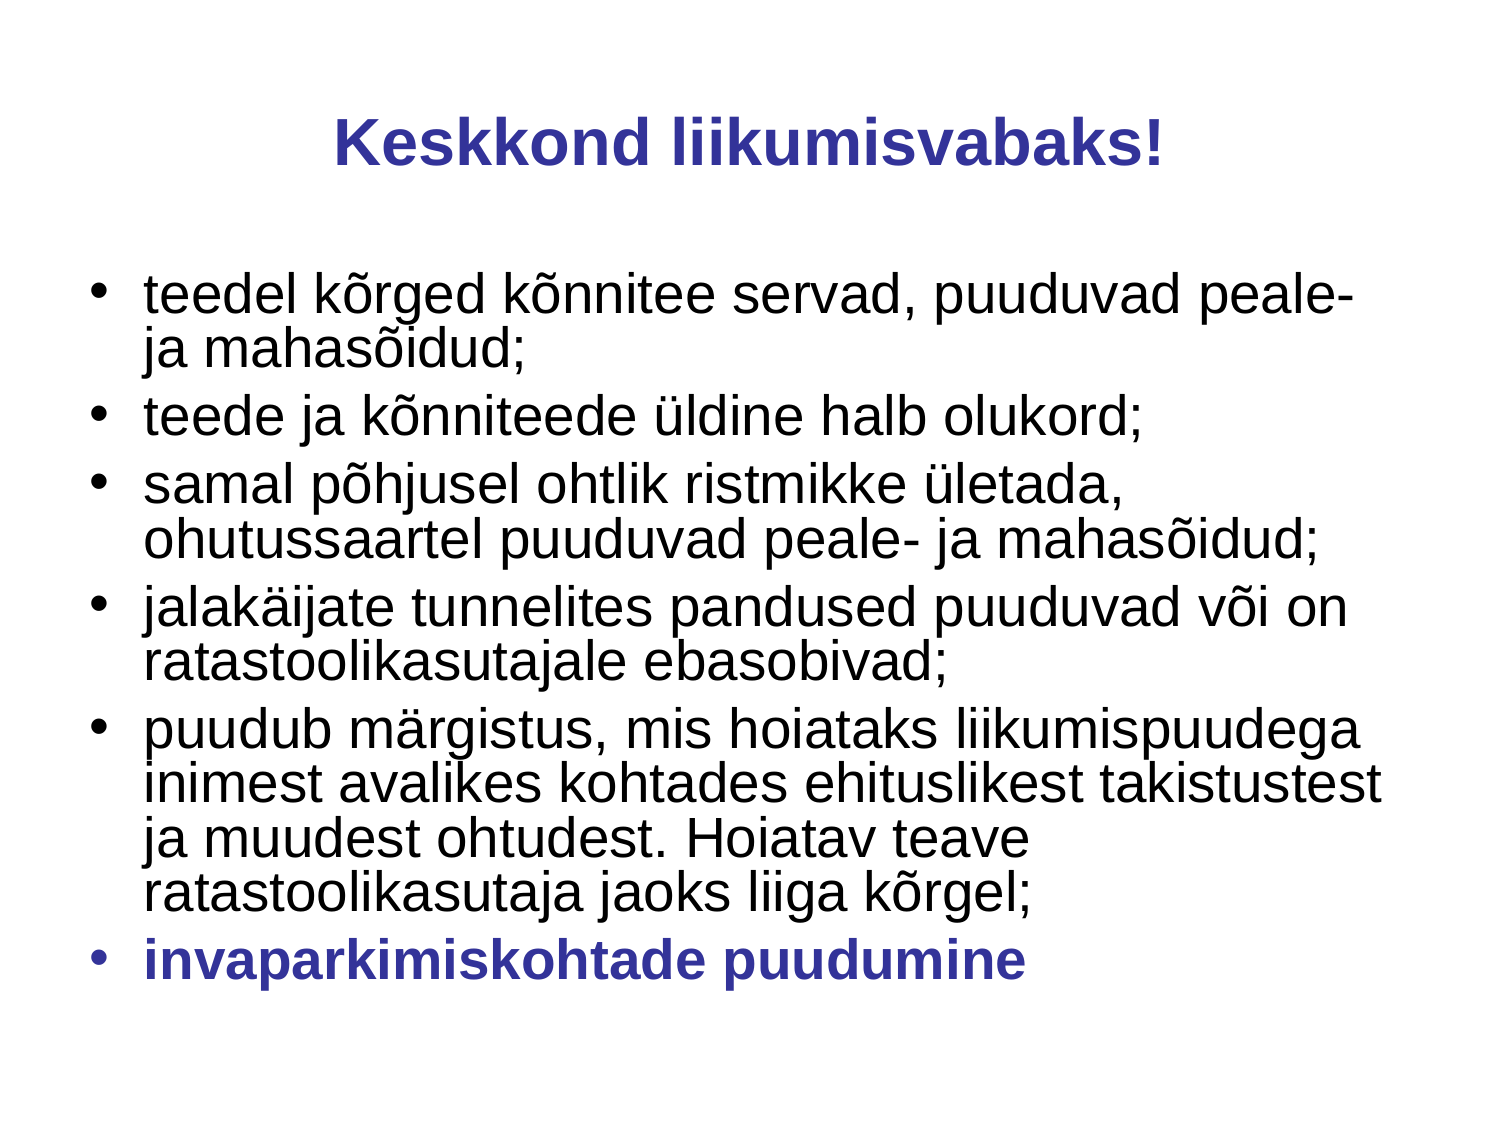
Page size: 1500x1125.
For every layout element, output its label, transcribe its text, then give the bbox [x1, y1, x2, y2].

title Keskkond liikumisvabaks! [75, 45, 1426, 233]
list teedel kõrged kõnnitee servad, puuduvad peale- ja mahasõidud; teede ja kõnniteede üldine halb olukord; samal põhjusel ohtlik ristmikke ületada, ohutussaartel puuduvad peale- ja mahasõidud; jalakäijate tunnelites pandused puuduvad või on ratastoolikasutajale ebasobivad; puudub märgistus, mis hoiataks liikumispuudega inimest avalikes kohtades ehituslikest takistustest ja muudest ohtudest. Hoiatav teave ratastoolikasutaja jaoks liiga kõrgel; invaparkimiskohtade puudumine [75, 262, 1426, 1005]
